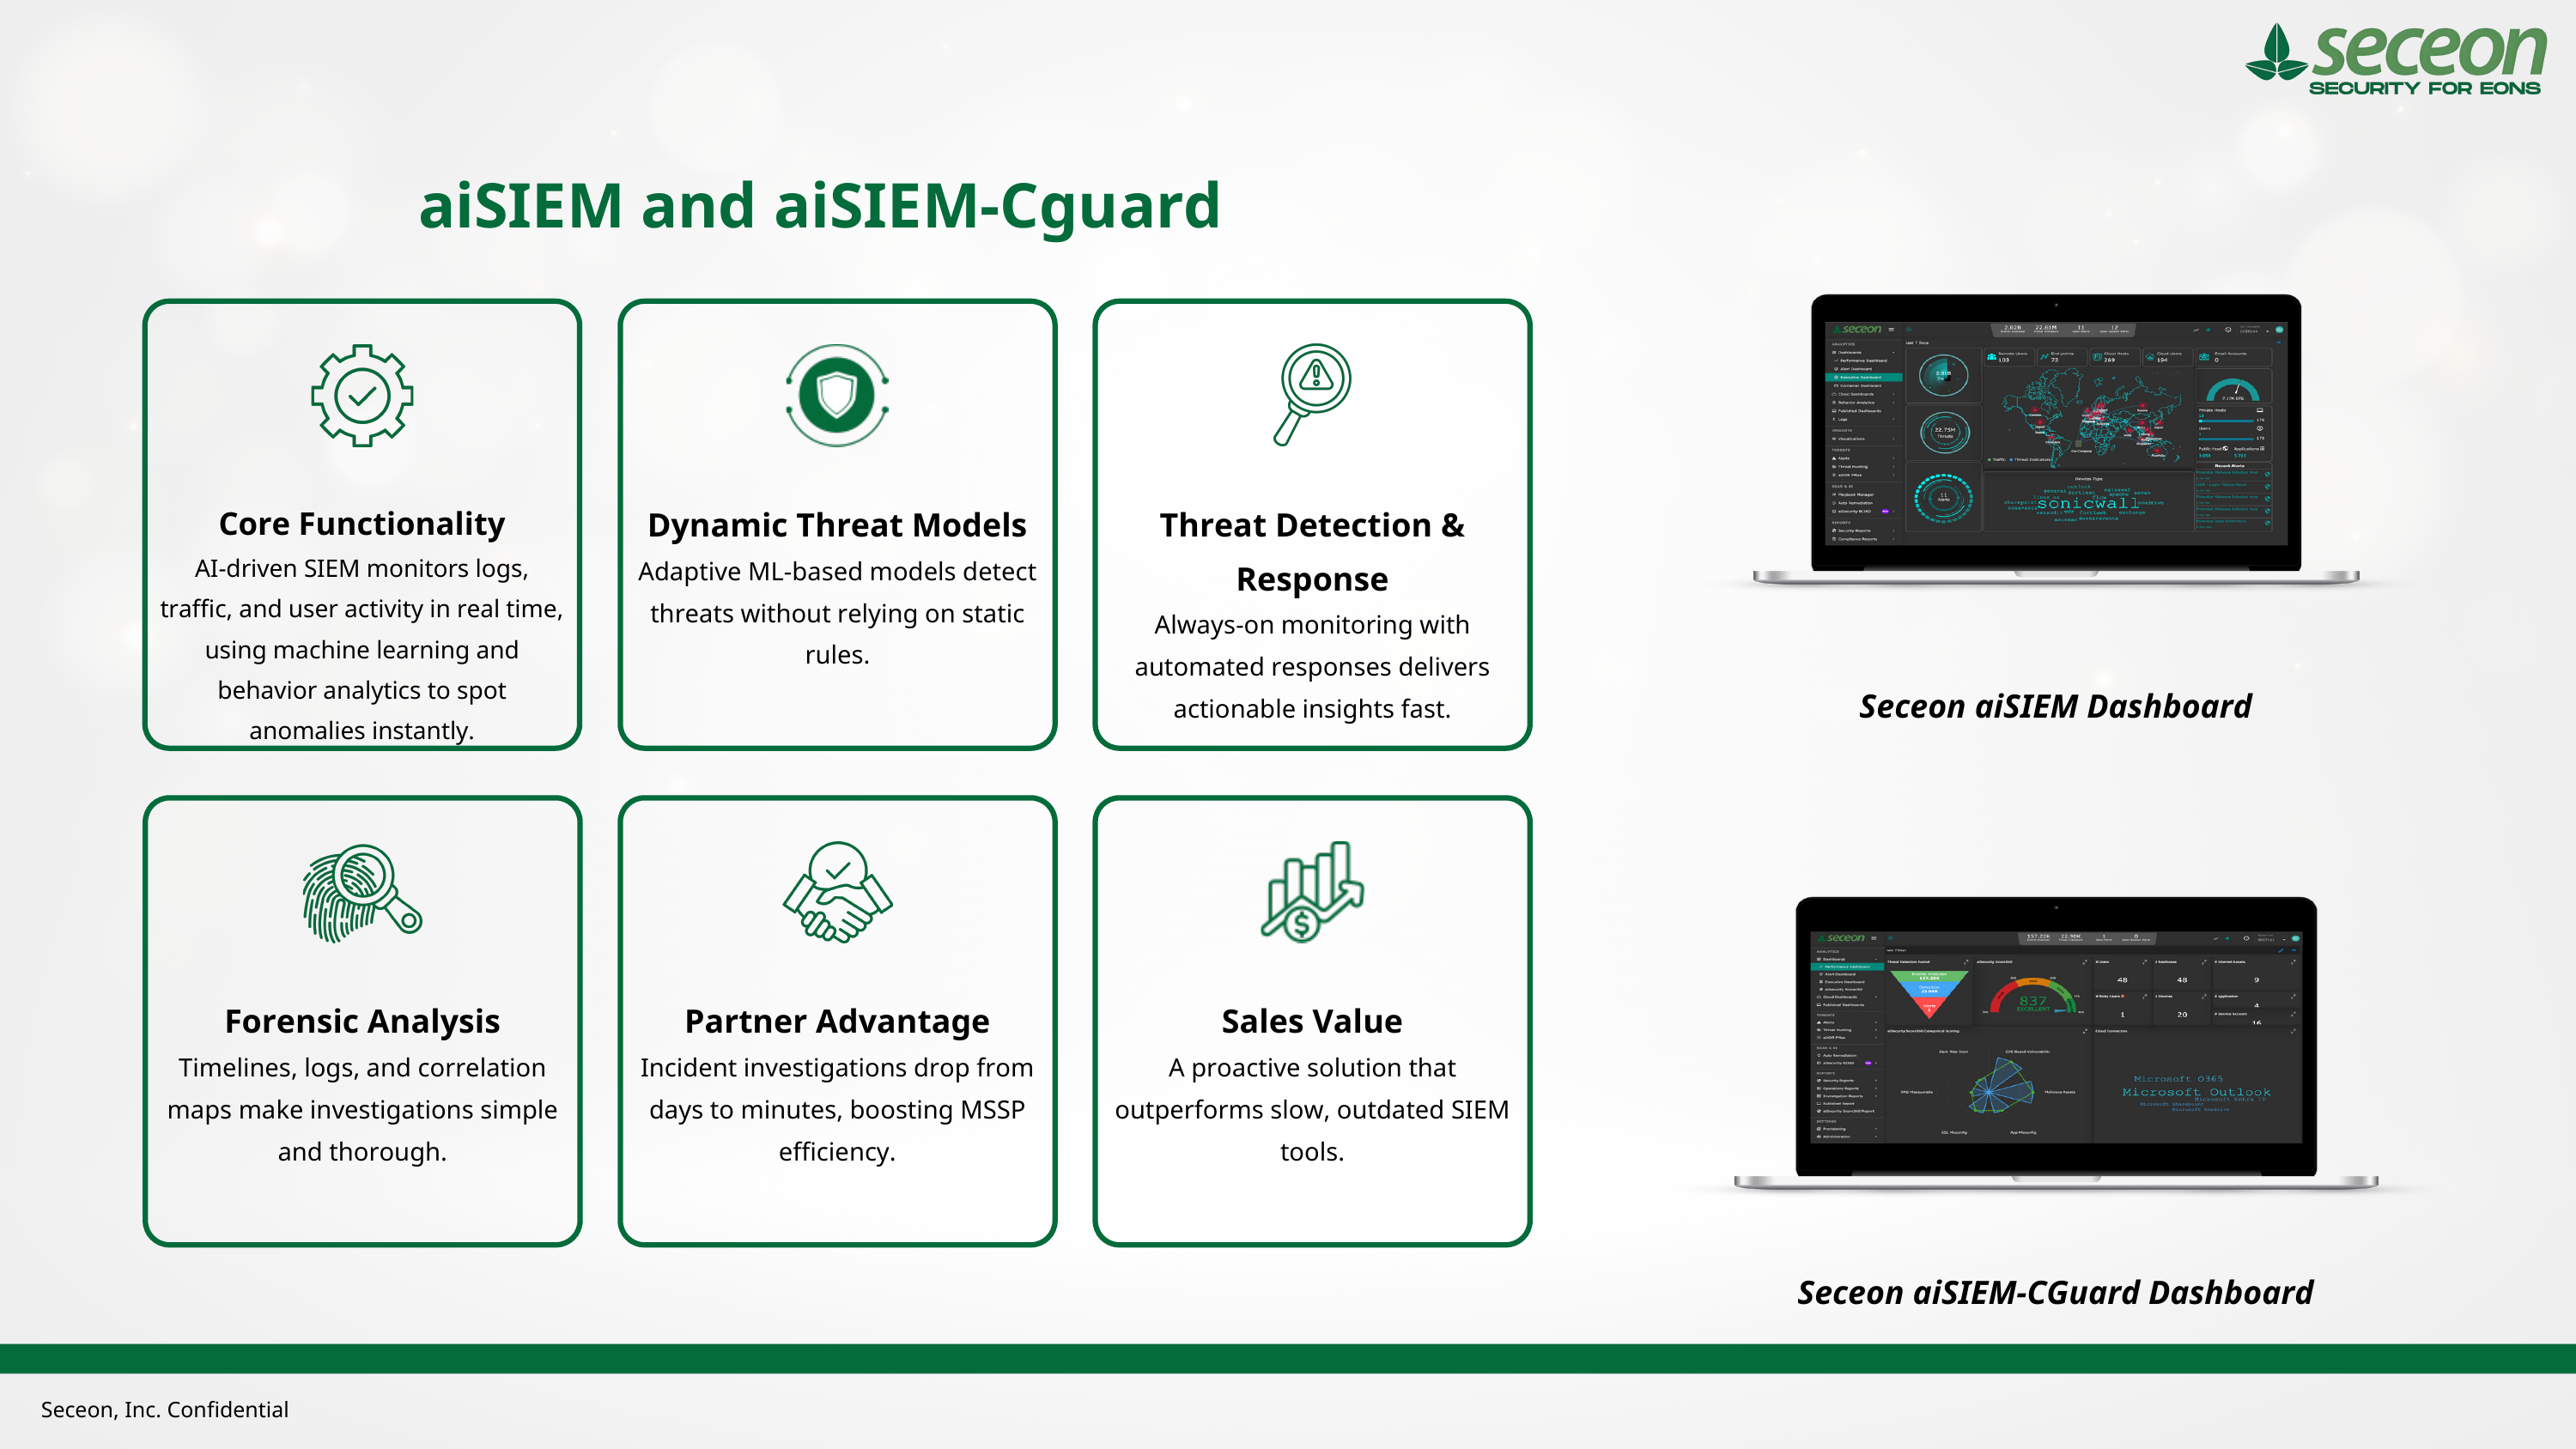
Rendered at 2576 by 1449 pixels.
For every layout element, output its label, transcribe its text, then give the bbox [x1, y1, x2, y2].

text_box Forensic Analysis Timelines, logs, and correlation maps make investigations simple and thorough. [161, 985, 565, 1137]
text_box Seceon aiSIEM-CGuard Dashboard [1787, 1257, 2325, 1302]
text_box [1649, 182, 2463, 696]
text_box [144, 276, 580, 749]
text_box [1095, 772, 1530, 1246]
text_box Seceon aiSIEM Dashboard [1854, 670, 2258, 715]
text_box [620, 772, 1055, 1246]
text_box Sales Value A proactive solution that outperforms slow, outdated SIEM tools. [1110, 985, 1515, 1137]
text_box aiSIEM and aiSIEM-Cguard​ [144, 136, 1498, 242]
text_box Threat Detection & Response Always-on monitoring with automated responses delivers actionable insights fast. [1110, 488, 1515, 684]
text_box [1624, 785, 2488, 1302]
text_box Partner Advantage Incident investigations drop from days to minutes, boosting MSSP efficiency. [635, 985, 1040, 1137]
text_box [620, 276, 1055, 749]
text_box [1095, 276, 1530, 749]
text_box Dynamic Threat Models Adaptive ML-based models detect threats without relying on static rules. [635, 488, 1040, 640]
text_box [145, 772, 580, 1246]
text_box Core Functionality AI-driven SIEM monitors logs, traffic, and user activity in real time, using machine learning and behavior analytics to spot anomalies instantly. [160, 488, 565, 709]
